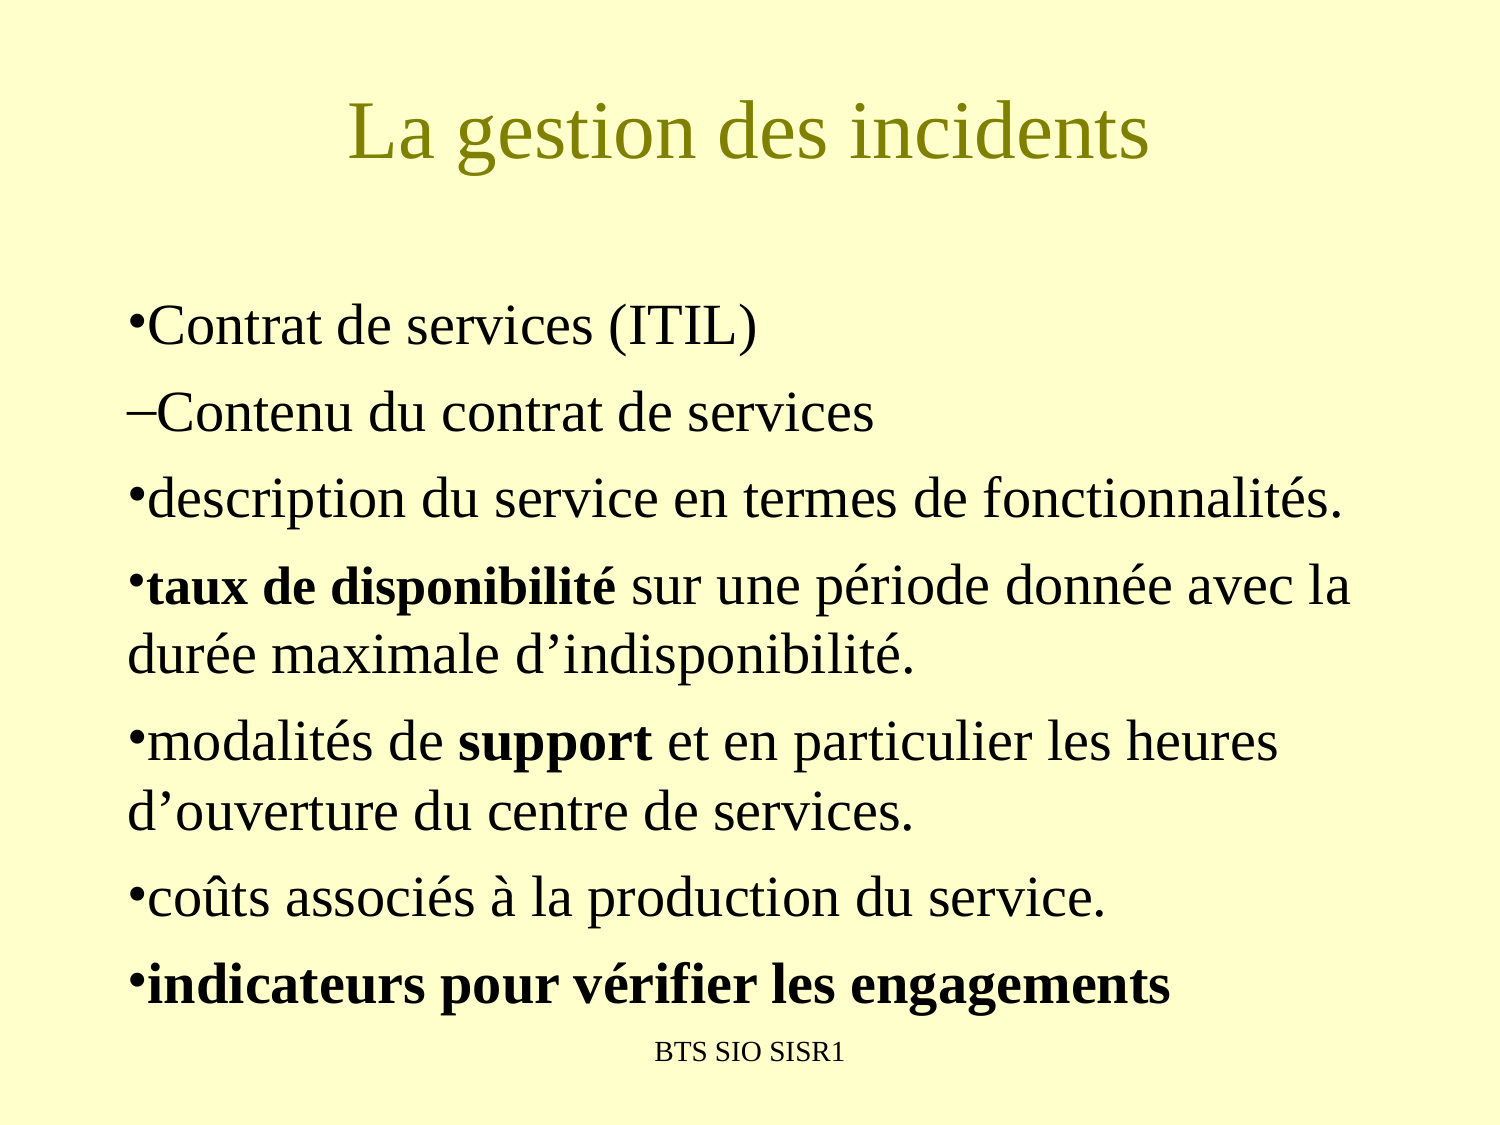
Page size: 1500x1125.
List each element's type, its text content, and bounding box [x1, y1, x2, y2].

text_box BTS SIO SISR1 [512, 1027, 988, 1101]
list Contrat de services (ITIL) Contenu du contrat de services description du service en termes de fonctionnalités. taux de disponibilité sur une période donnée avec la durée maximale d’indisponibilité. modalités de support et en particulier les heures d’ouverture du centre de services. coûts associés à la production du service. indicateurs pour vérifier les engagements [112, 278, 1388, 1027]
